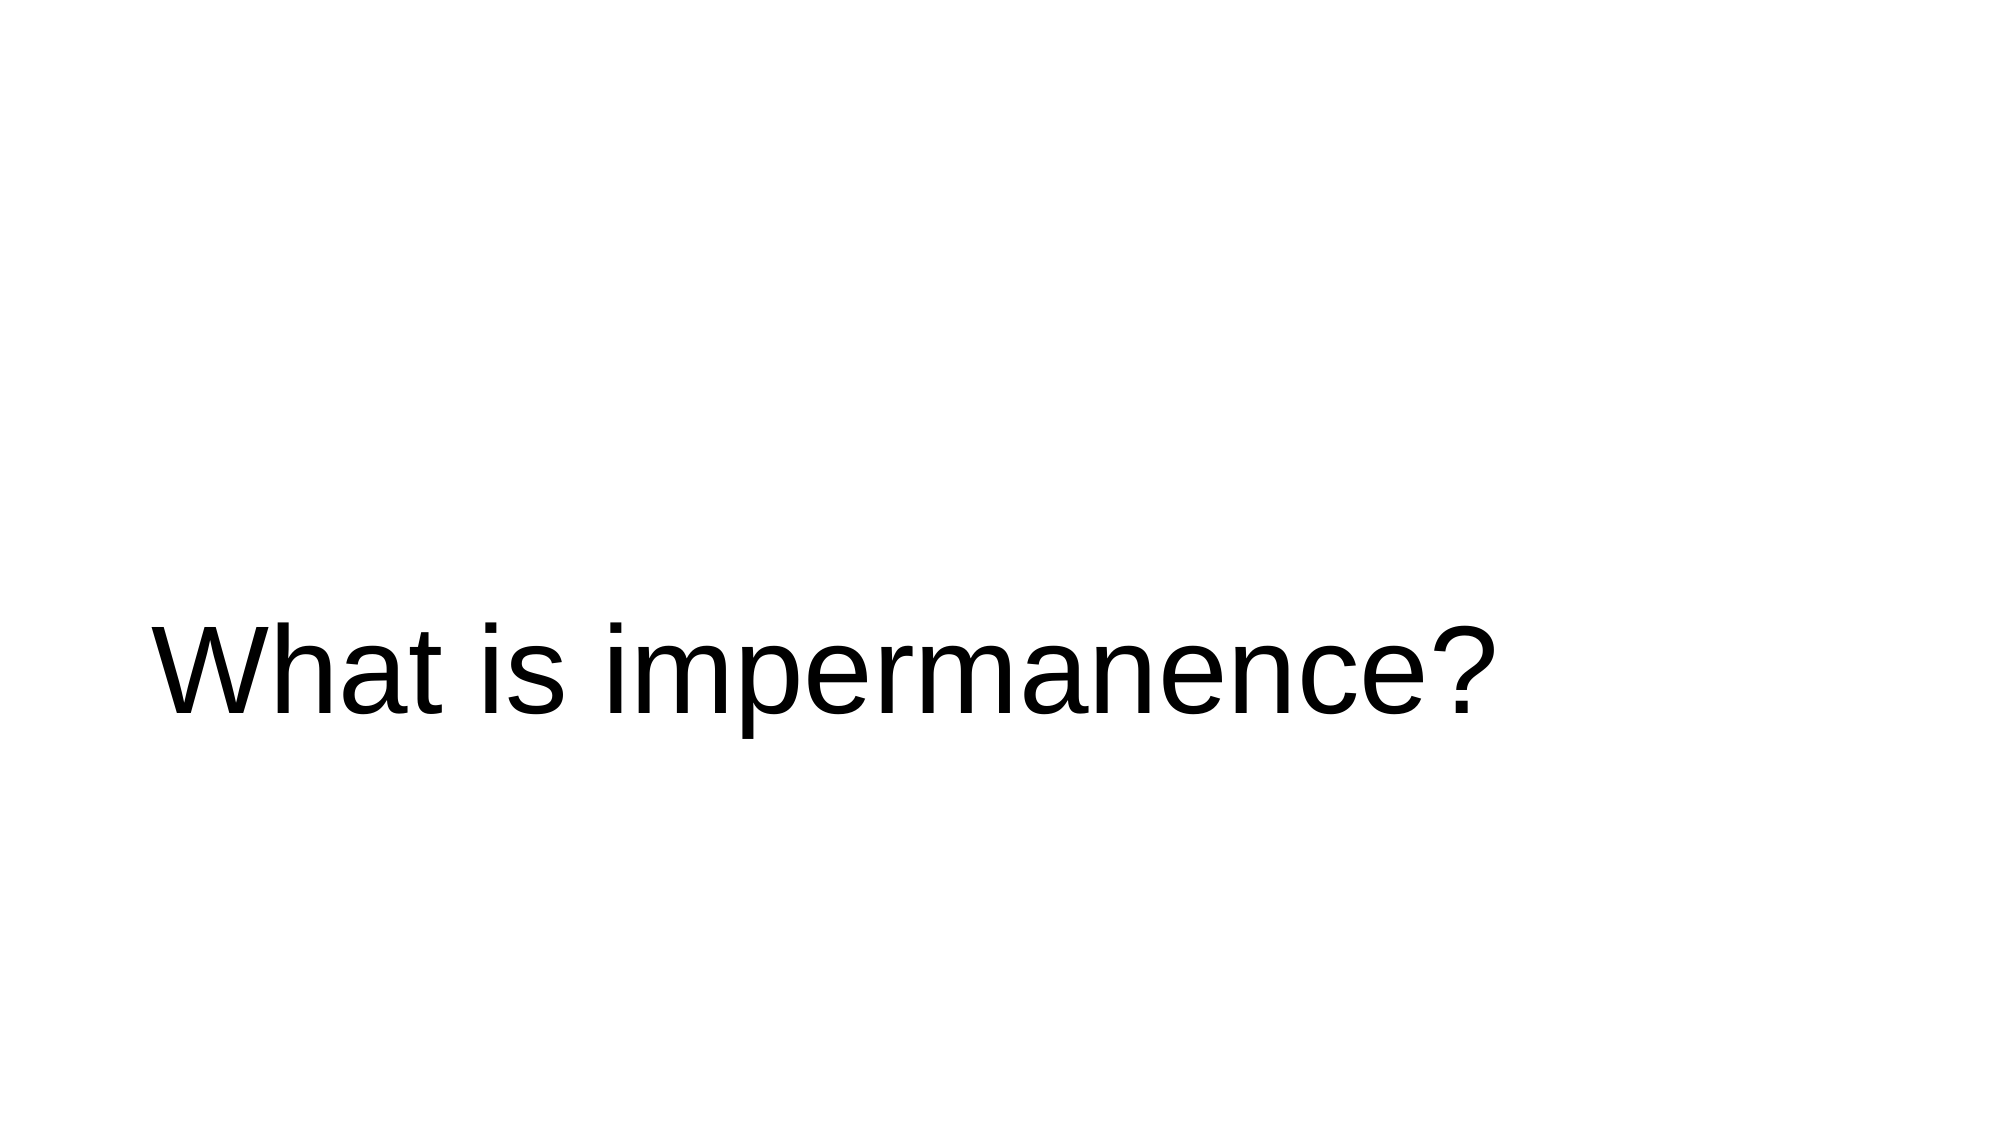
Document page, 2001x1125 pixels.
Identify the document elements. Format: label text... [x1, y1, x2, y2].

title What is impermanence? [136, 280, 1862, 749]
